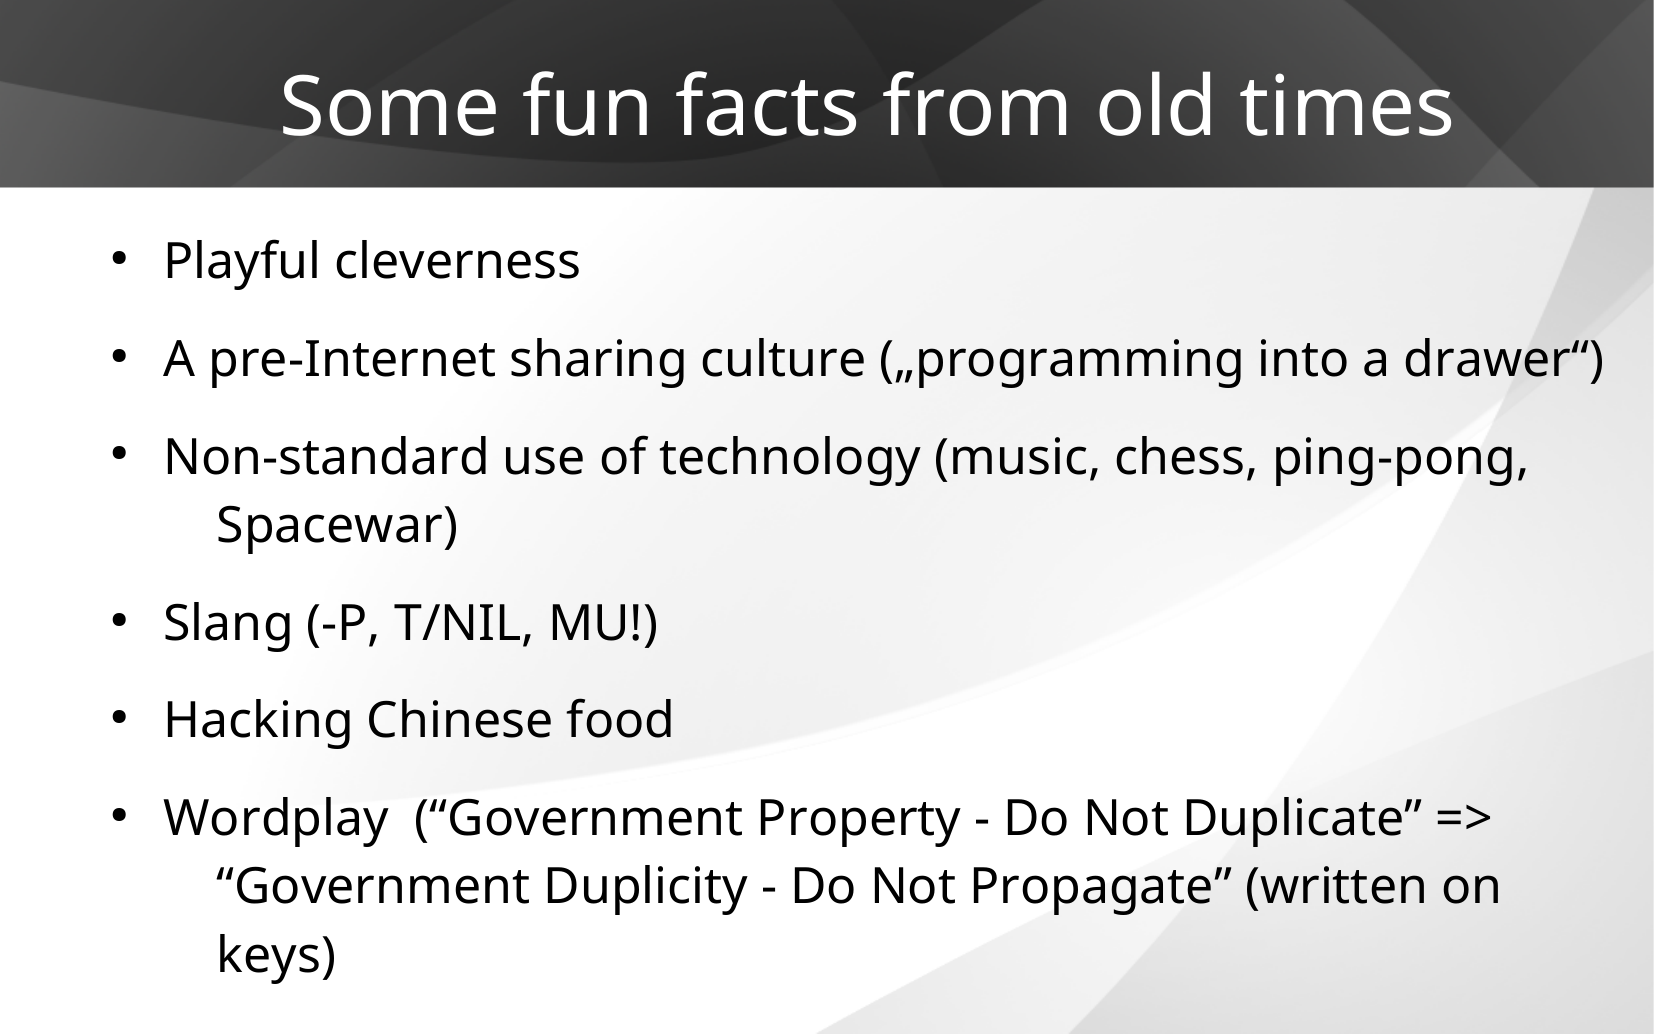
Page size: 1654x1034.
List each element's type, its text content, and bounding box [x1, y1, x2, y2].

picture [0, 0, 1654, 1034]
title Some fun facts from old times [124, 0, 1613, 208]
list Playful cleverness A pre-Internet sharing culture („programming into a drawer“) Non-standard use of technology (music, chess, ping-pong, Spacewar) Slang (-P, T/NIL, MU!) Hacking Chinese food Wordplay (“Government Property - Do Not Duplicate” => “Government Duplicity - Do Not Propagate” (written on keys) [75, 225, 1613, 1013]
